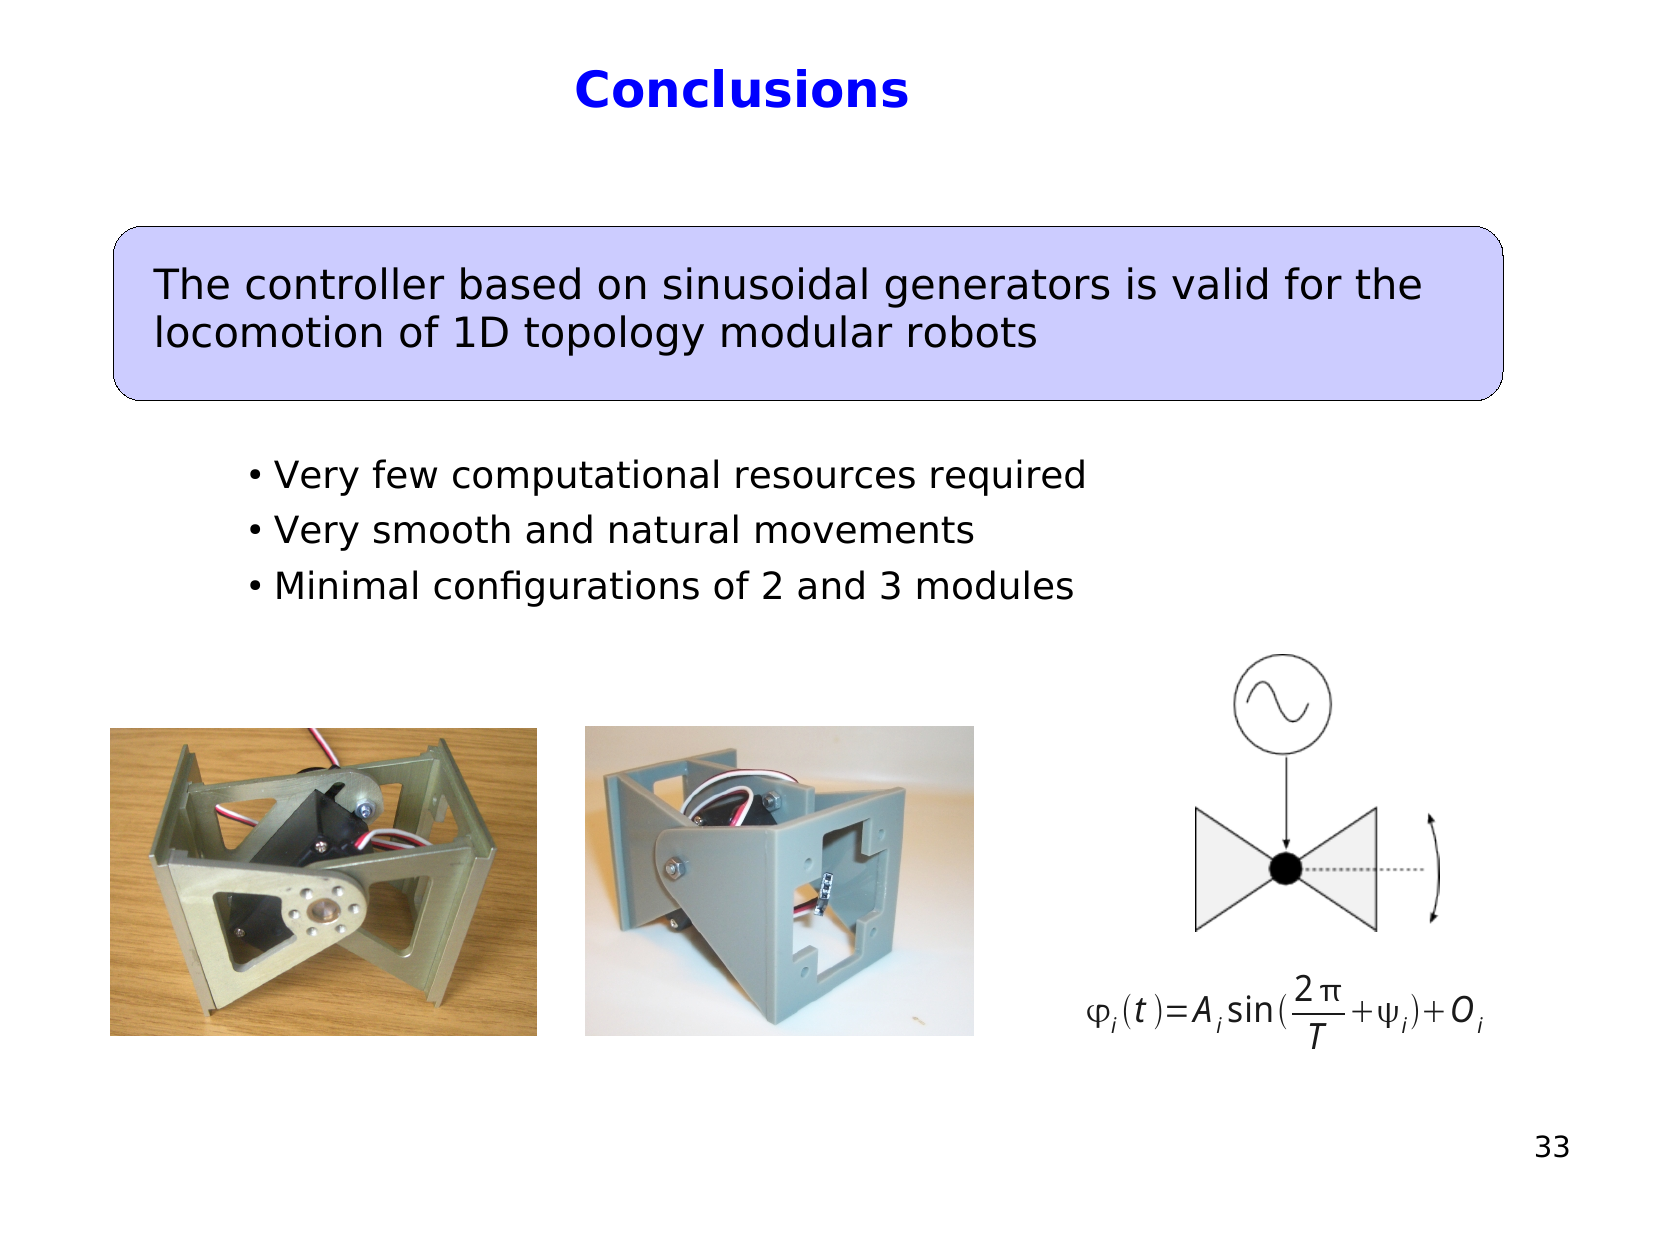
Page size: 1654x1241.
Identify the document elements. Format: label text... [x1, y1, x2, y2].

text_box The controller based on sinusoidal generators is valid for the locomotion of 1D topology modular robots [138, 253, 1520, 365]
text_box Very few computational resources required Very smooth and natural movements Minimal configurations of 2 and 3 modules [233, 446, 1103, 616]
picture [585, 726, 974, 1037]
text_box [113, 226, 1504, 401]
picture [110, 728, 537, 1036]
text_box Conclusions [560, 53, 926, 127]
chart [1077, 967, 1491, 1058]
picture [1195, 654, 1440, 932]
